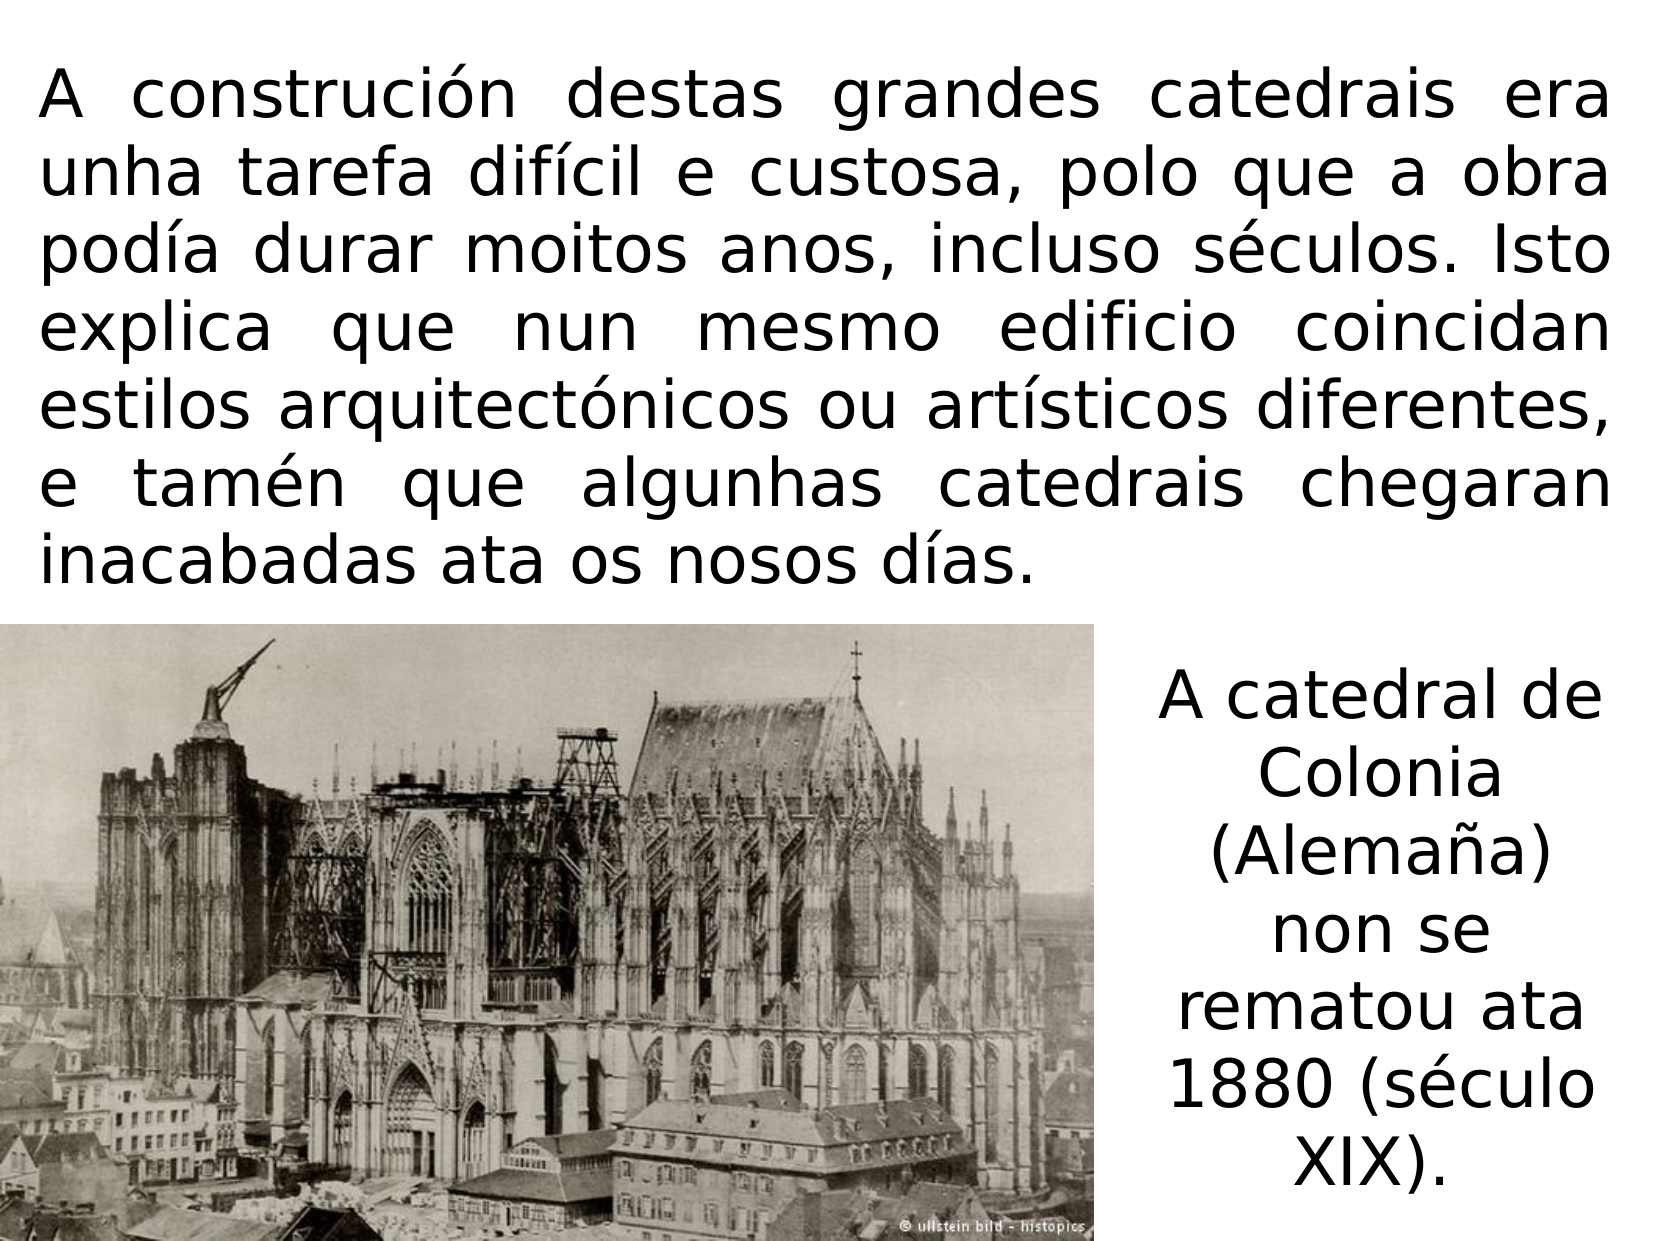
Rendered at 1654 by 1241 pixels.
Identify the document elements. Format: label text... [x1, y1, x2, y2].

picture [0, 624, 1094, 1241]
text_box A construción destas grandes catedrais era unha tarefa difícil e custosa, polo que a obra podía durar moitos anos, incluso séculos. Isto explica que nun mesmo edificio coincidan estilos arquitectónicos ou artísticos diferentes, e tamén que algunhas catedrais chegaran inacabadas ata os nosos días. [23, 48, 1630, 608]
text_box A catedral de Colonia (Alemaña) non se rematou ata 1880 (século XIX). [1133, 649, 1630, 1209]
